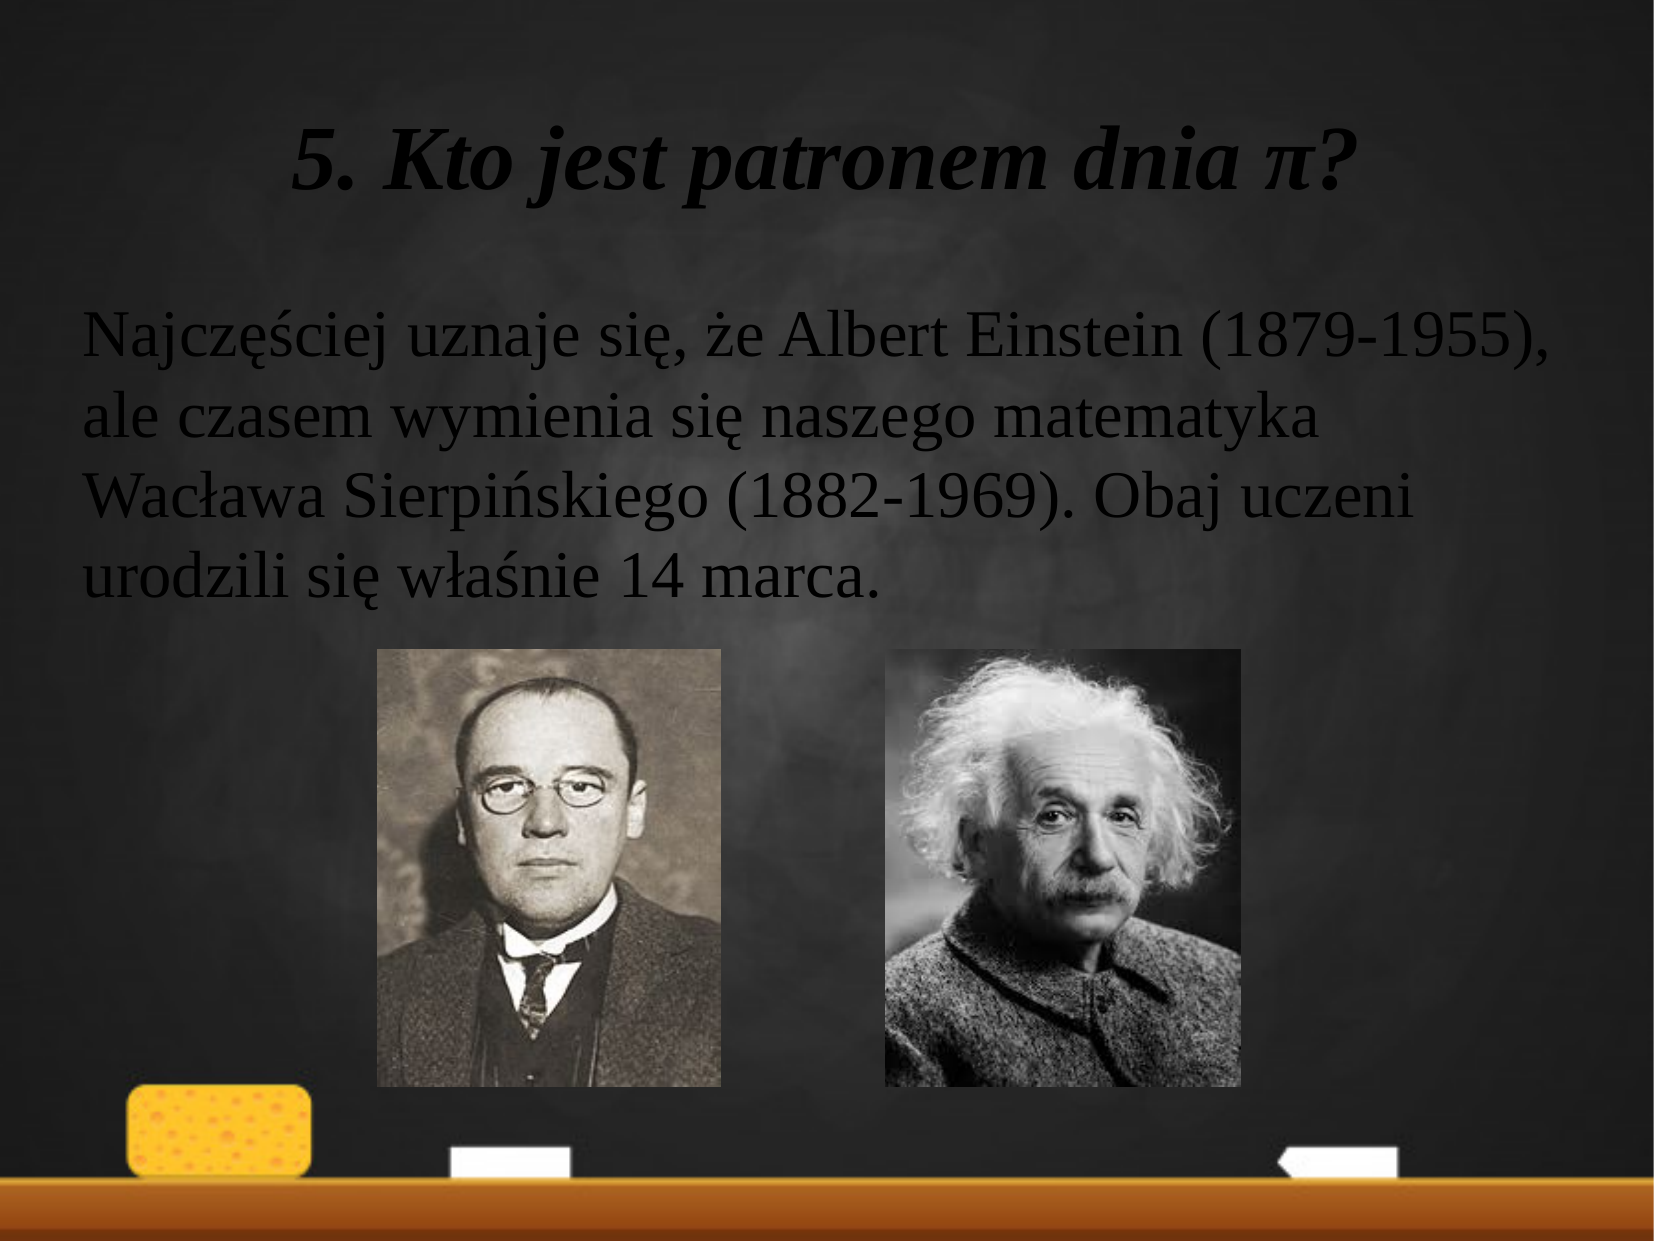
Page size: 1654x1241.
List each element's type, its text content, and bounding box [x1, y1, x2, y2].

picture [377, 649, 721, 1087]
picture [885, 649, 1241, 1087]
list Najczęściej uznaje się, że Albert Einstein (1879-1955), ale czasem wymienia się naszego matematyka Wacława Sierpińskiego (1882-1969). Obaj uczeni urodzili się właśnie 14 marca. [82, 290, 1571, 1109]
title 5. Kto jest patronem dnia π? [82, 49, 1571, 257]
